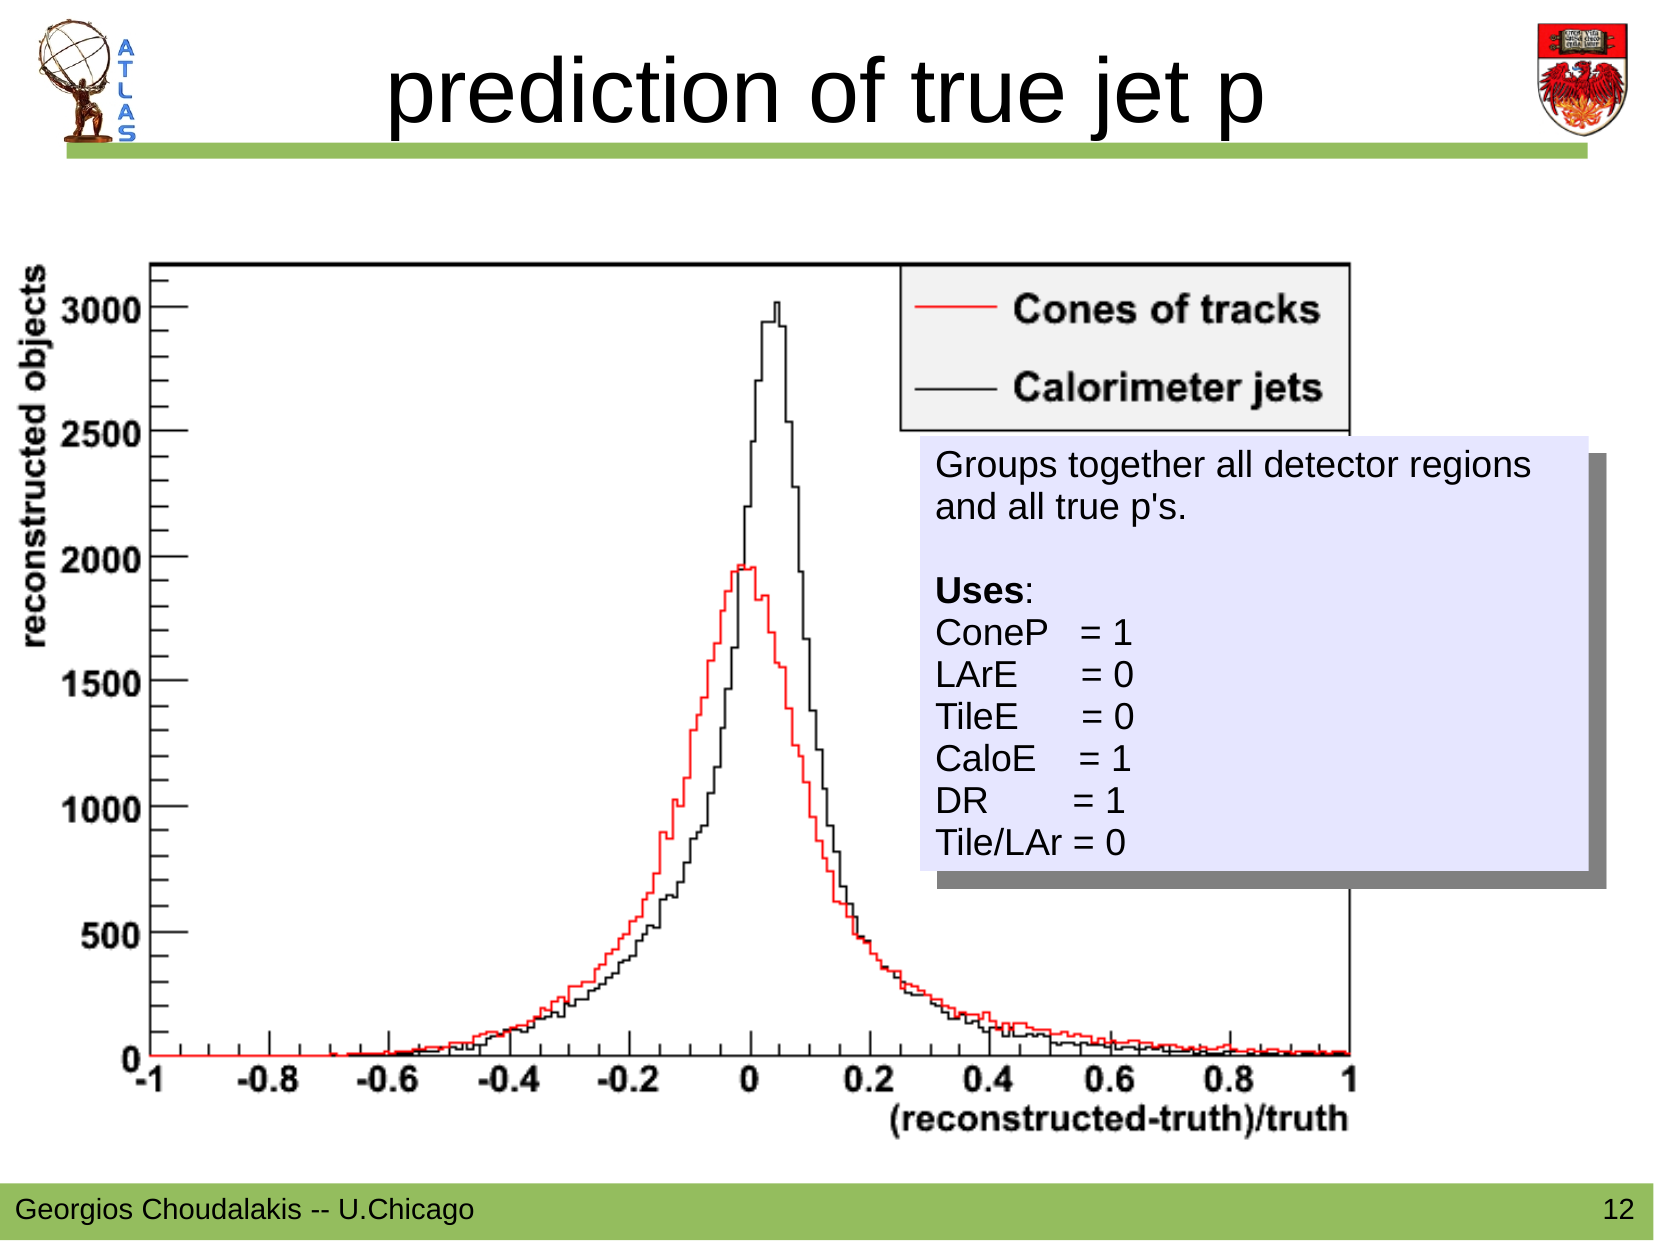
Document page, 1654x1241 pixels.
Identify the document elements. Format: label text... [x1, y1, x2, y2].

title prediction of true jet p [82, 26, 1571, 154]
picture [1537, 23, 1629, 137]
picture [0, 189, 1501, 1153]
text_box Groups together all detector regions and all true p's. Uses: ConeP = 1 LArE = 0 TileE = 0 CaloE = 1 DR = 1 Tile/LAr = 0 [920, 436, 1589, 871]
picture [2, 8, 172, 155]
